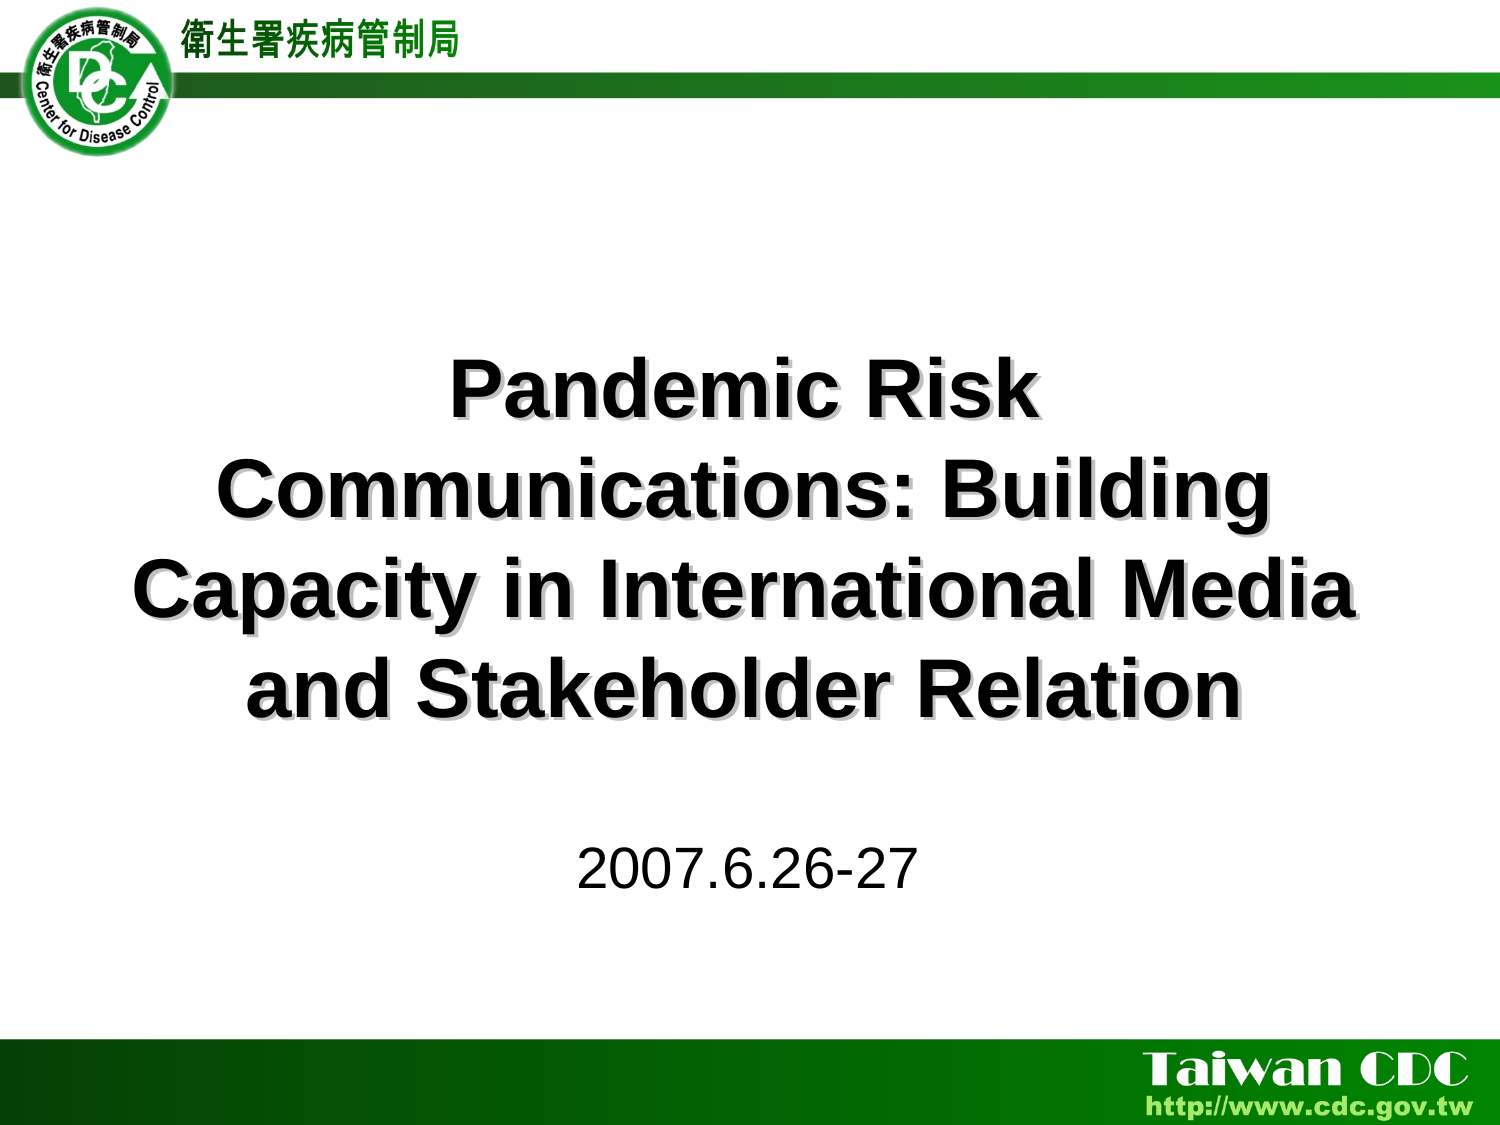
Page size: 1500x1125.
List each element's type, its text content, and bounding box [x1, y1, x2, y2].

title Pandemic Risk Communications: Building Capacity in International Media and Stakeholder Relation [77, 326, 1412, 710]
text_box 2007.6.26-27 [560, 822, 1010, 908]
